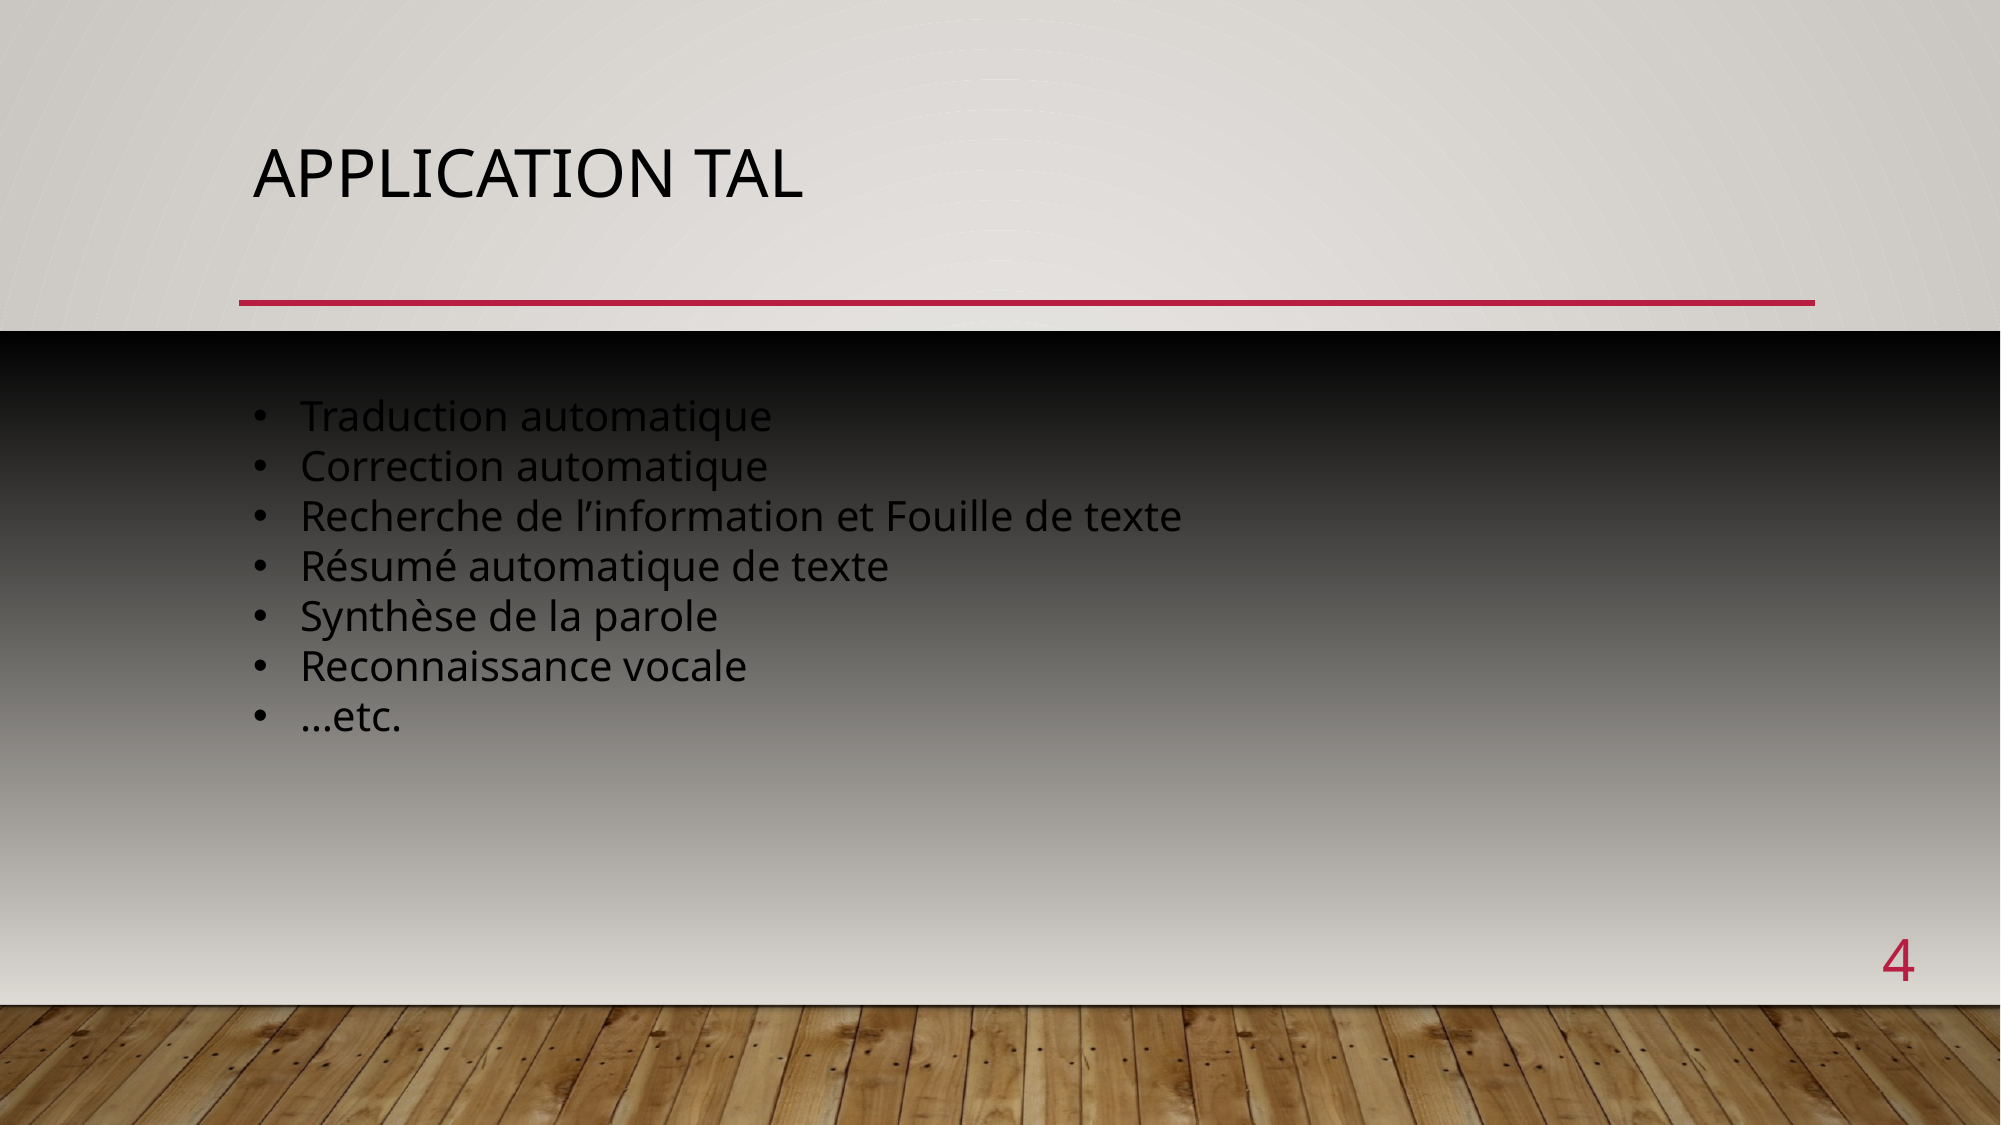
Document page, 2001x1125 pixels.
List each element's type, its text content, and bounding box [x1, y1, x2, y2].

text_box Traduction automatique Correction automatique Recherche de l’information et Fouille de texte Résumé automatique de texte Synthèse de la parole Reconnaissance vocale …etc. [238, 382, 1814, 752]
text_box [1866, 915, 2000, 998]
title Application tal [238, 131, 1814, 305]
